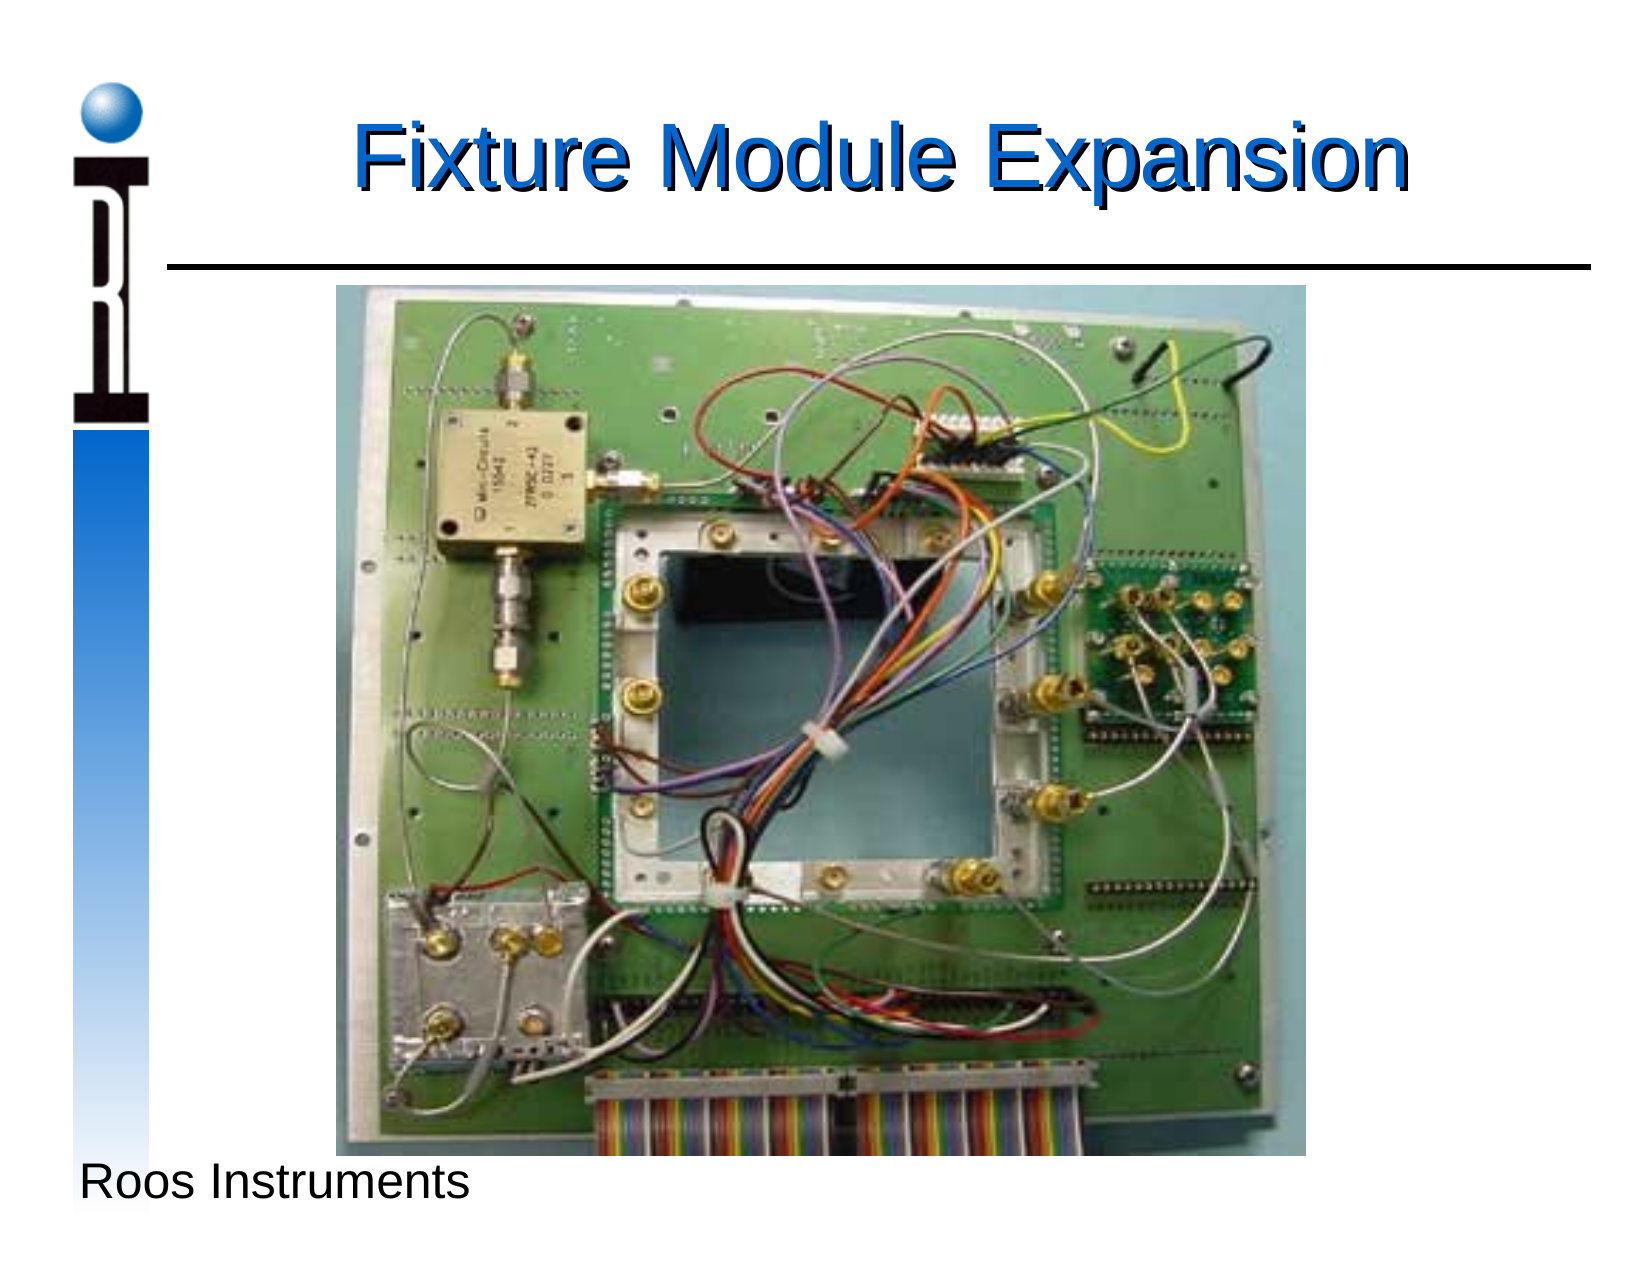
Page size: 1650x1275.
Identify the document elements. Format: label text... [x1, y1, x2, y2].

picture [69, 78, 154, 430]
title Fixture Module Expansion [171, 59, 1591, 253]
picture [336, 285, 1306, 1156]
